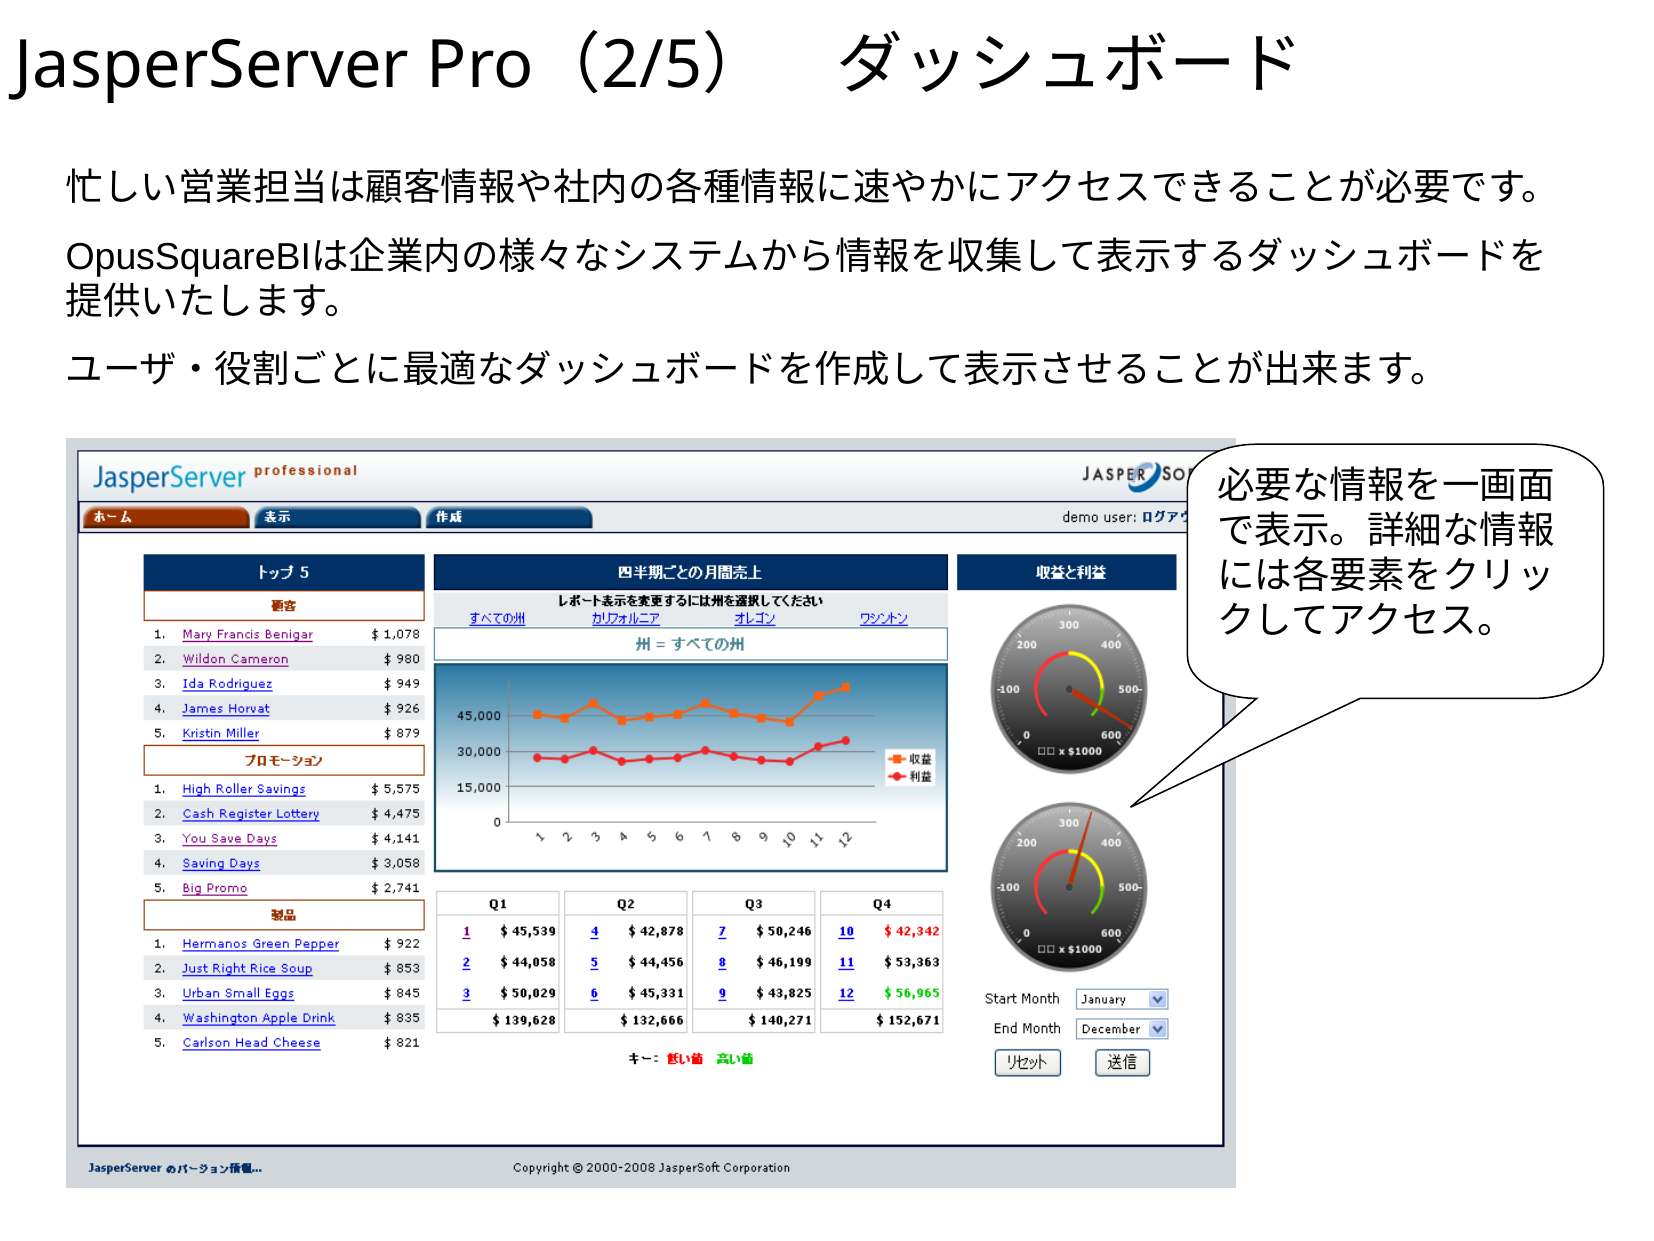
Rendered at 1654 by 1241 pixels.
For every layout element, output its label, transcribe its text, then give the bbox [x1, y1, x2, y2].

text_box 必要な情報を一画面で表示。詳細な情報には各要素をクリックしてアクセス。 [1130, 444, 1604, 808]
picture [66, 438, 1236, 1188]
text_box JasperServer Pro（2/5） ダッシュボード [0, 0, 1406, 122]
text_box 忙しい営業担当は顧客情報や社内の各種情報に速やかにアクセスできることが必要です。 OpusSquareBIは企業内の様々なシステムから情報を収集して表示するダッシュボードを提供いたします。 ユーザ・役割ごとに最適なダッシュボードを作成して表示させることが出来ます。 [50, 155, 1583, 398]
